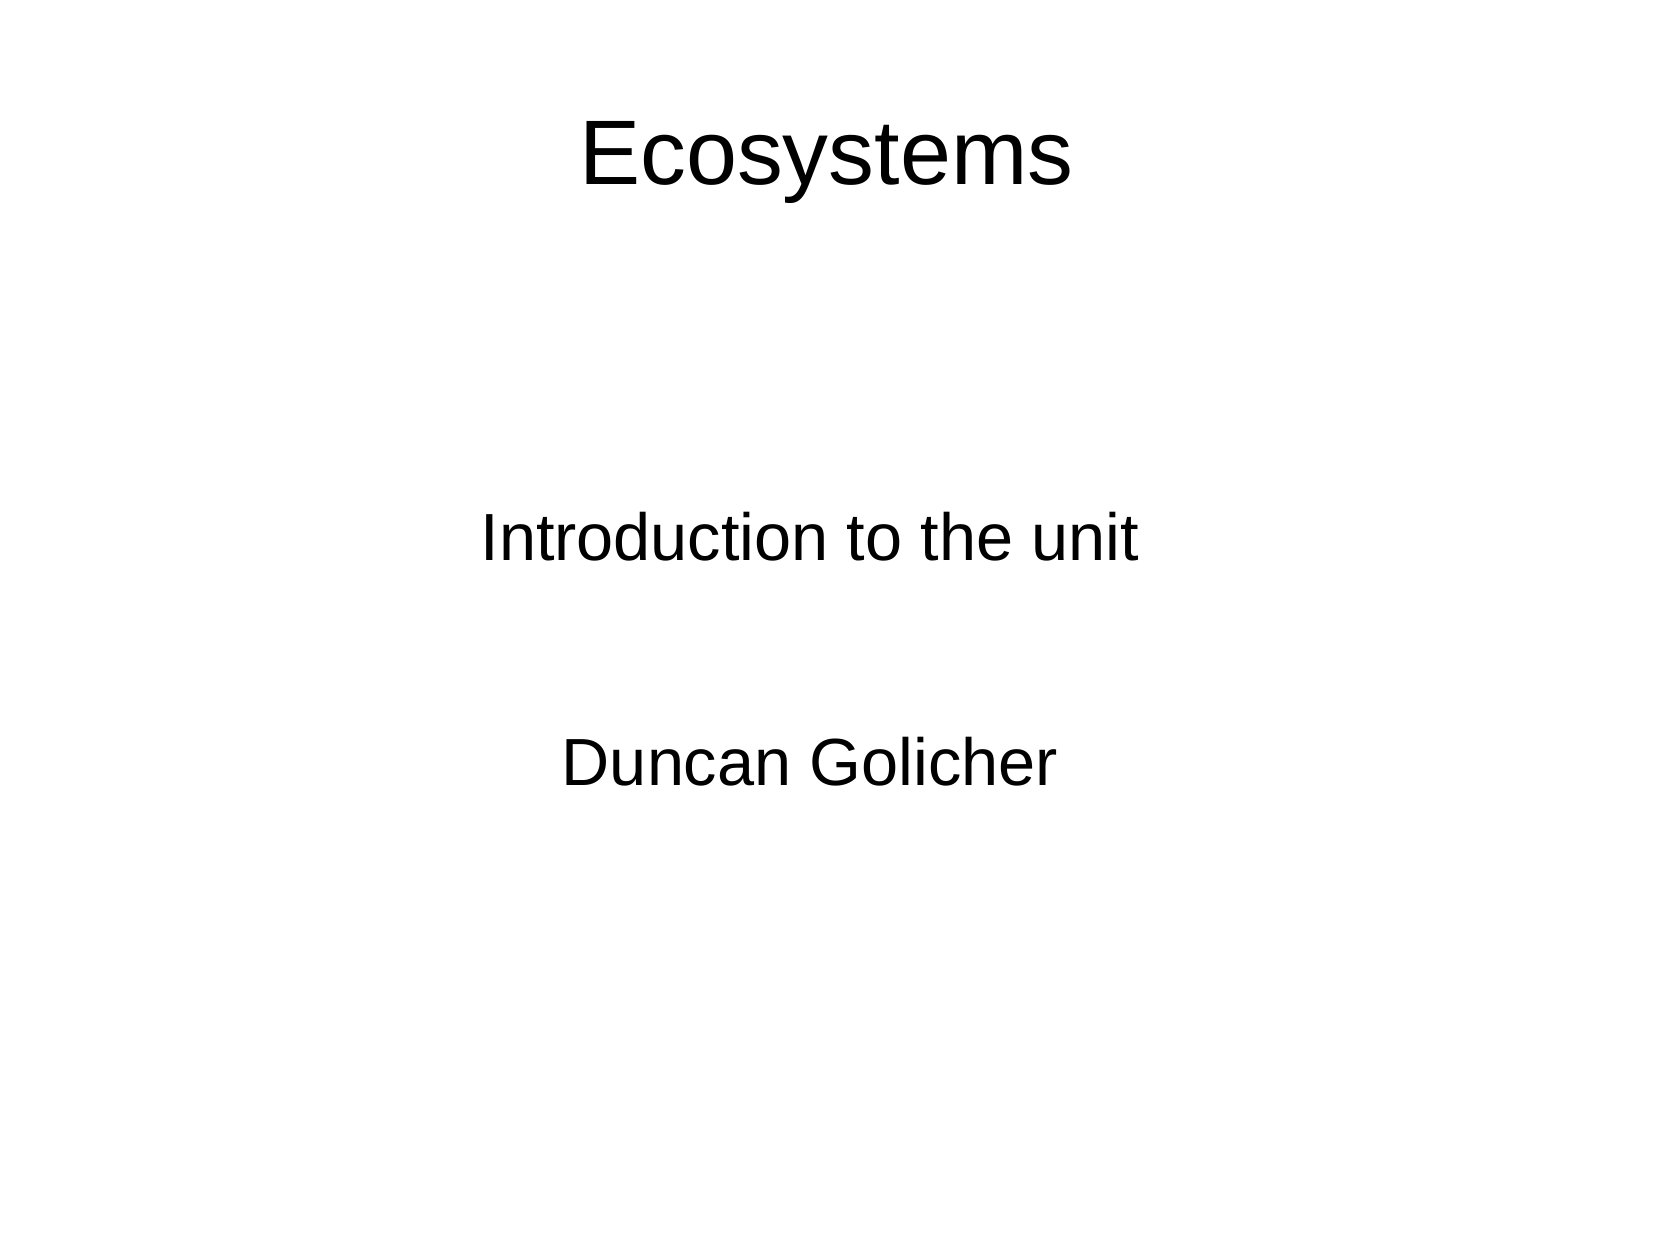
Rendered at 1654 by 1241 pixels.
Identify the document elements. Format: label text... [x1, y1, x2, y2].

title Ecosystems [82, 49, 1571, 257]
subtitle Introduction to the unit Duncan Golicher [82, 290, 1538, 1010]
